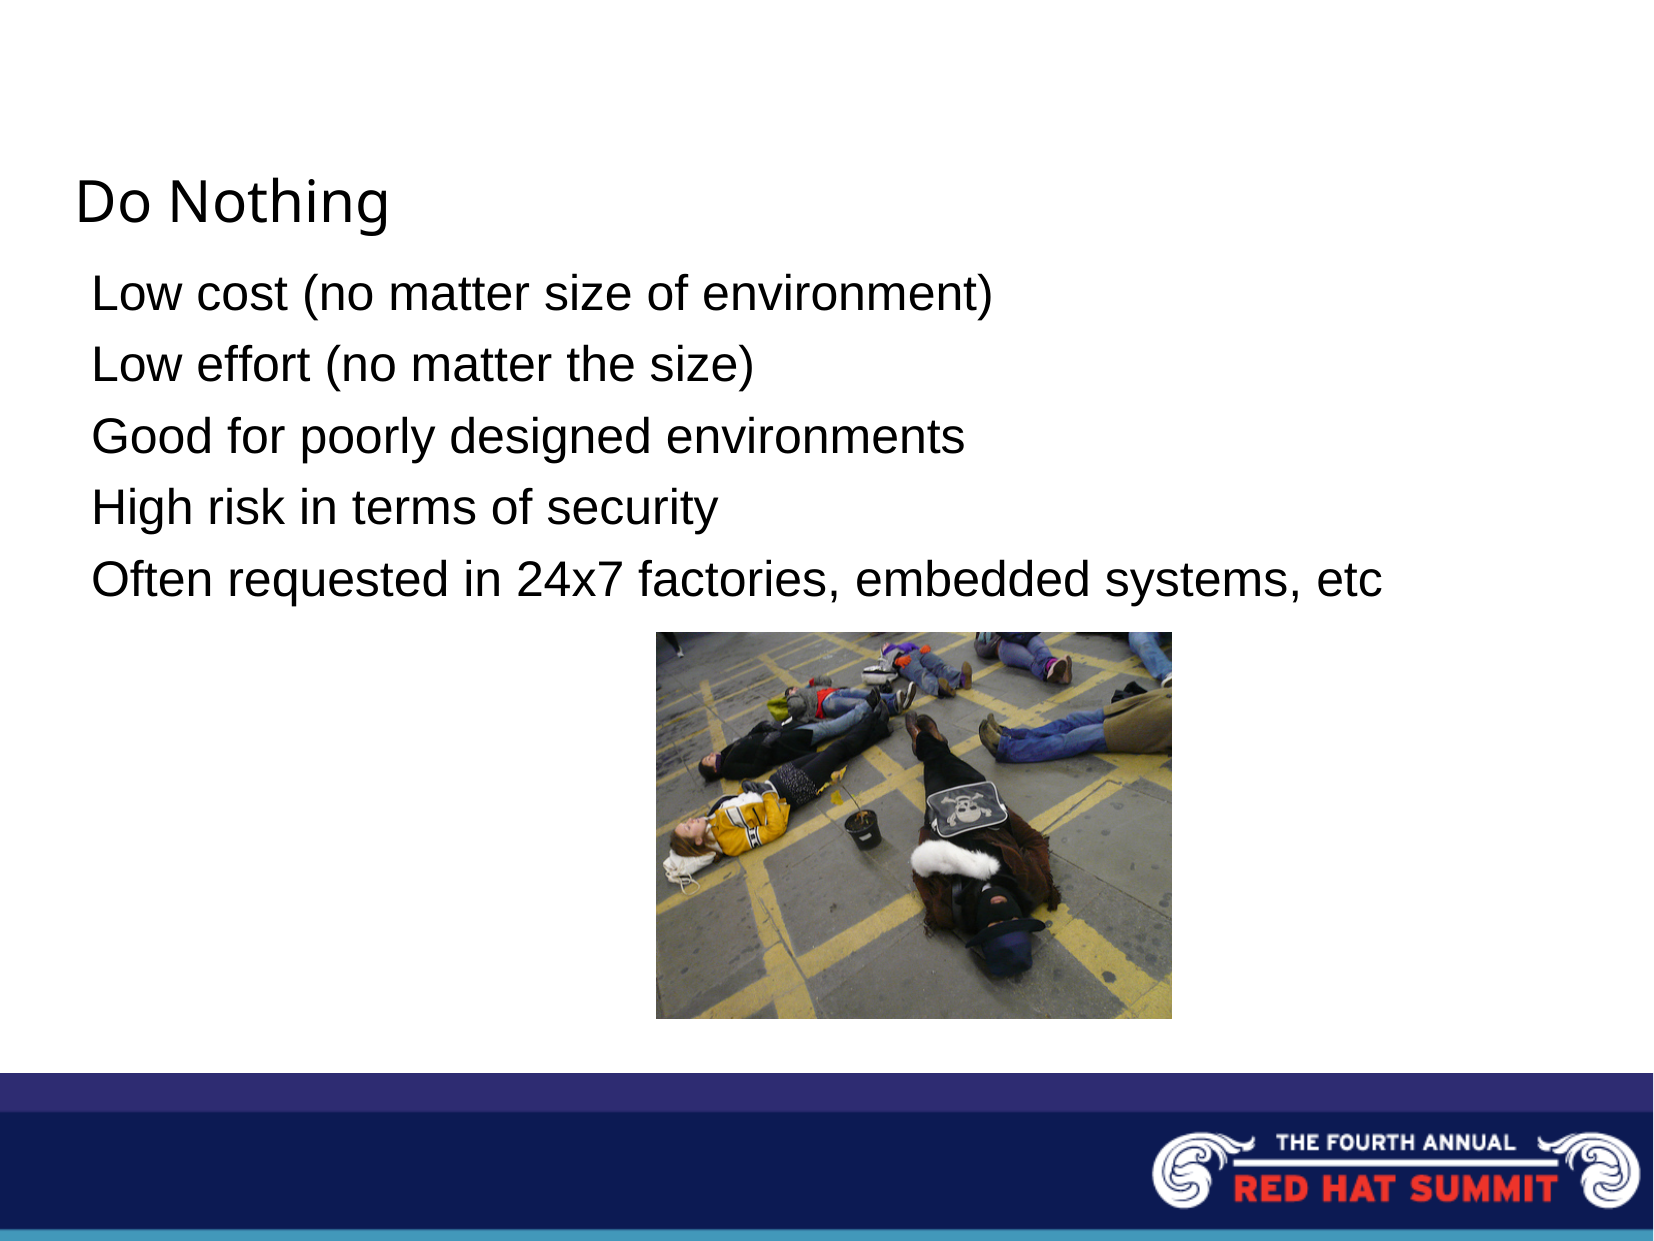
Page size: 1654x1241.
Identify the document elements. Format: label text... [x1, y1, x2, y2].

title Do Nothing [74, 140, 1506, 259]
list Low cost (no matter size of environment) Low effort (no matter the size) Good for poorly designed environments High risk in terms of security Often requested in 24x7 factories, embedded systems, etc [77, 264, 1500, 1174]
picture [656, 632, 1172, 1019]
picture [0, 1073, 1654, 1241]
